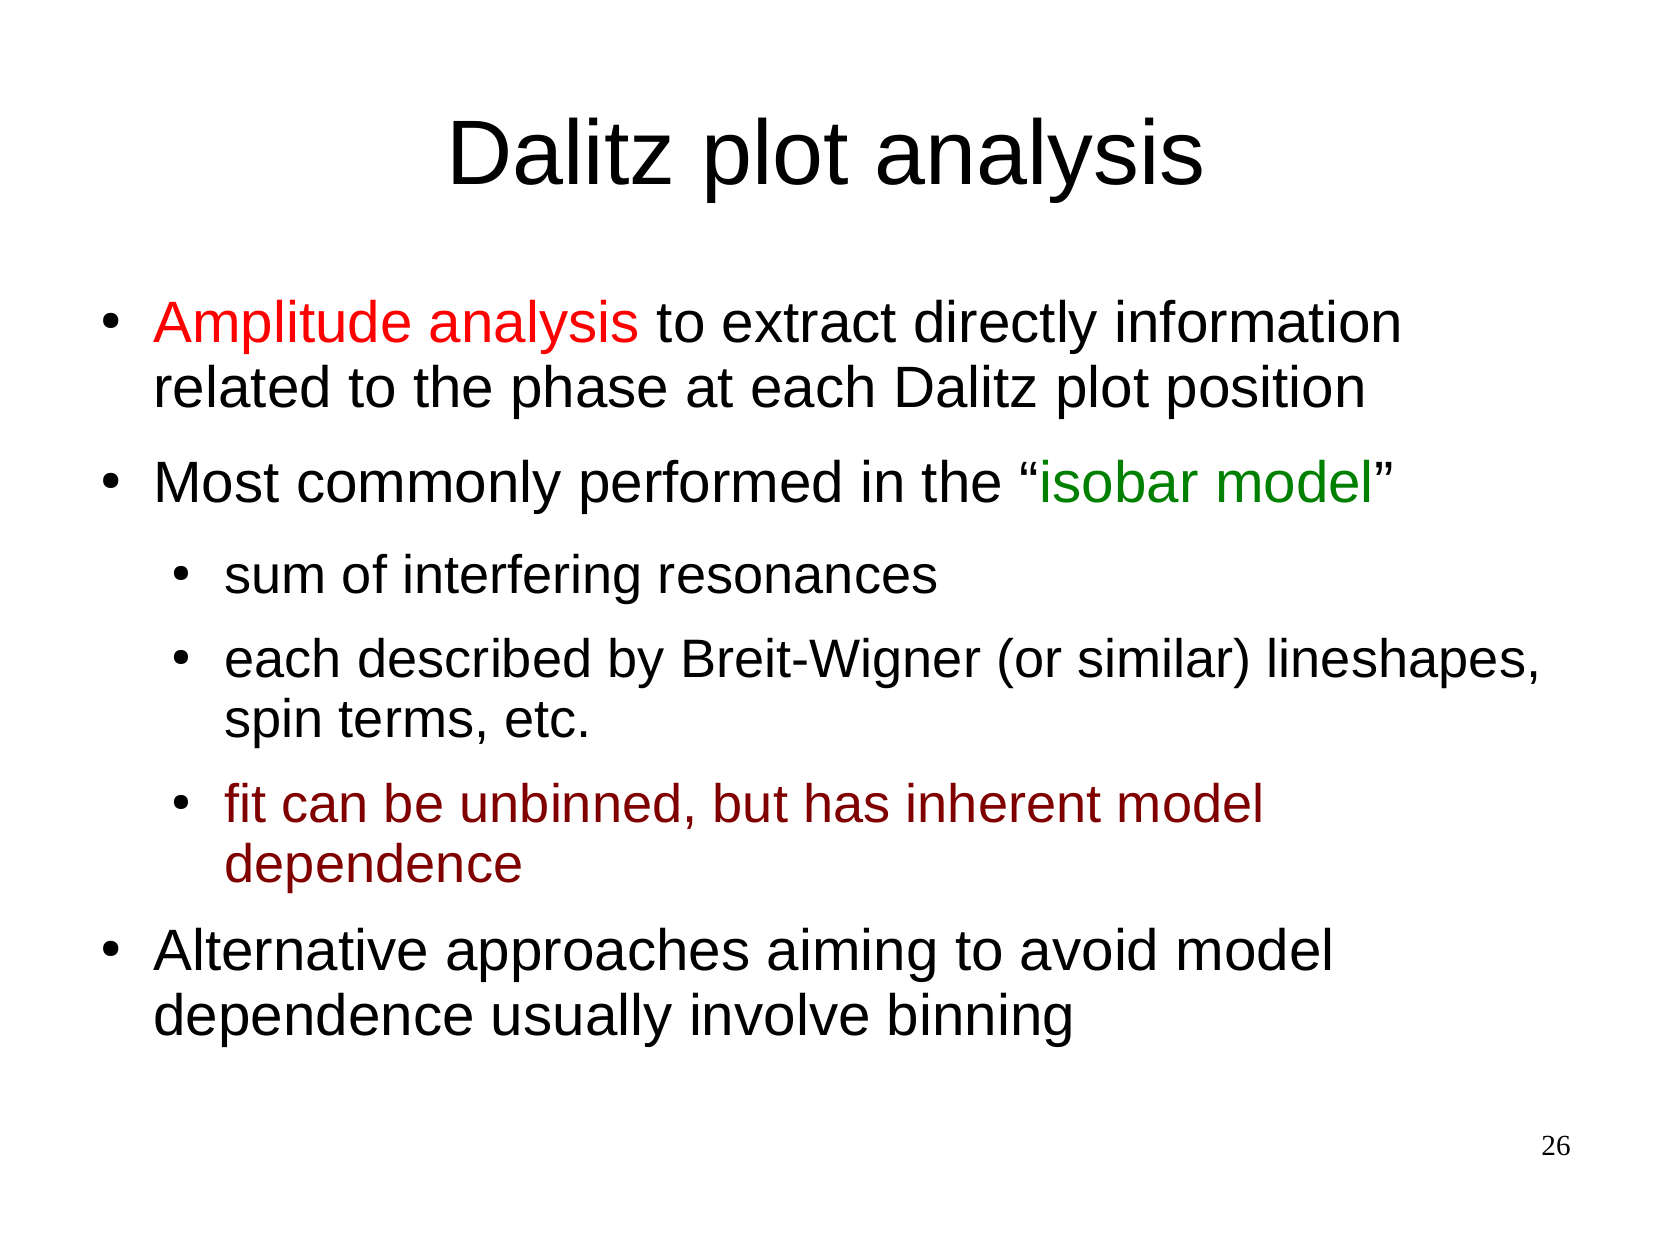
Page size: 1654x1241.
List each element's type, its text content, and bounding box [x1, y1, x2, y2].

list Amplitude analysis to extract directly information related to the phase at each Dalitz plot position Most commonly performed in the “isobar model” sum of interfering resonances each described by Breit-Wigner (or similar) lineshapes, spin terms, etc. fit can be unbinned, but has inherent model dependence Alternative approaches aiming to avoid model dependence usually involve binning [82, 290, 1571, 1109]
title Dalitz plot analysis [82, 56, 1571, 250]
